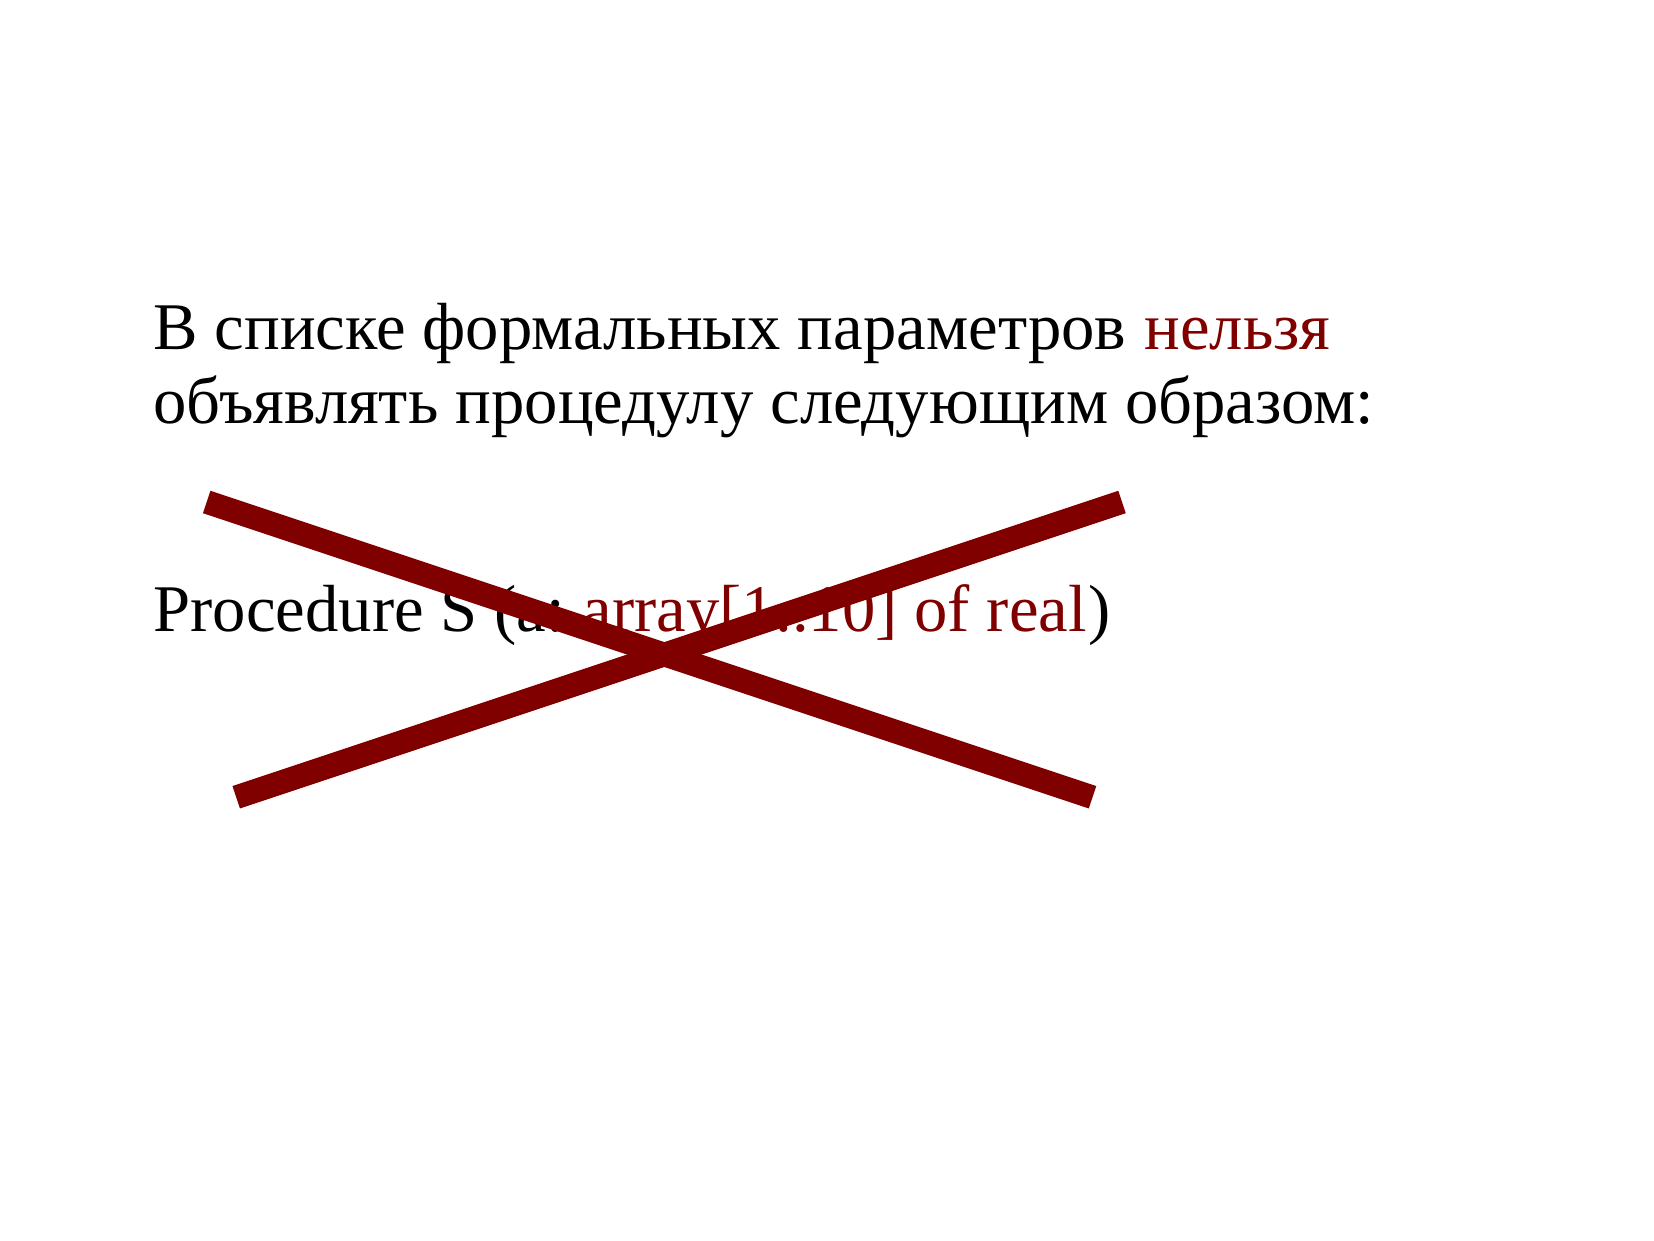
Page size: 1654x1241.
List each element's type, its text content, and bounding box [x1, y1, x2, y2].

list В списке формальных параметров нельзя объявлять процедулу следующим образом: Procedure S (a: array[1..10] of real) [82, 290, 1571, 1094]
